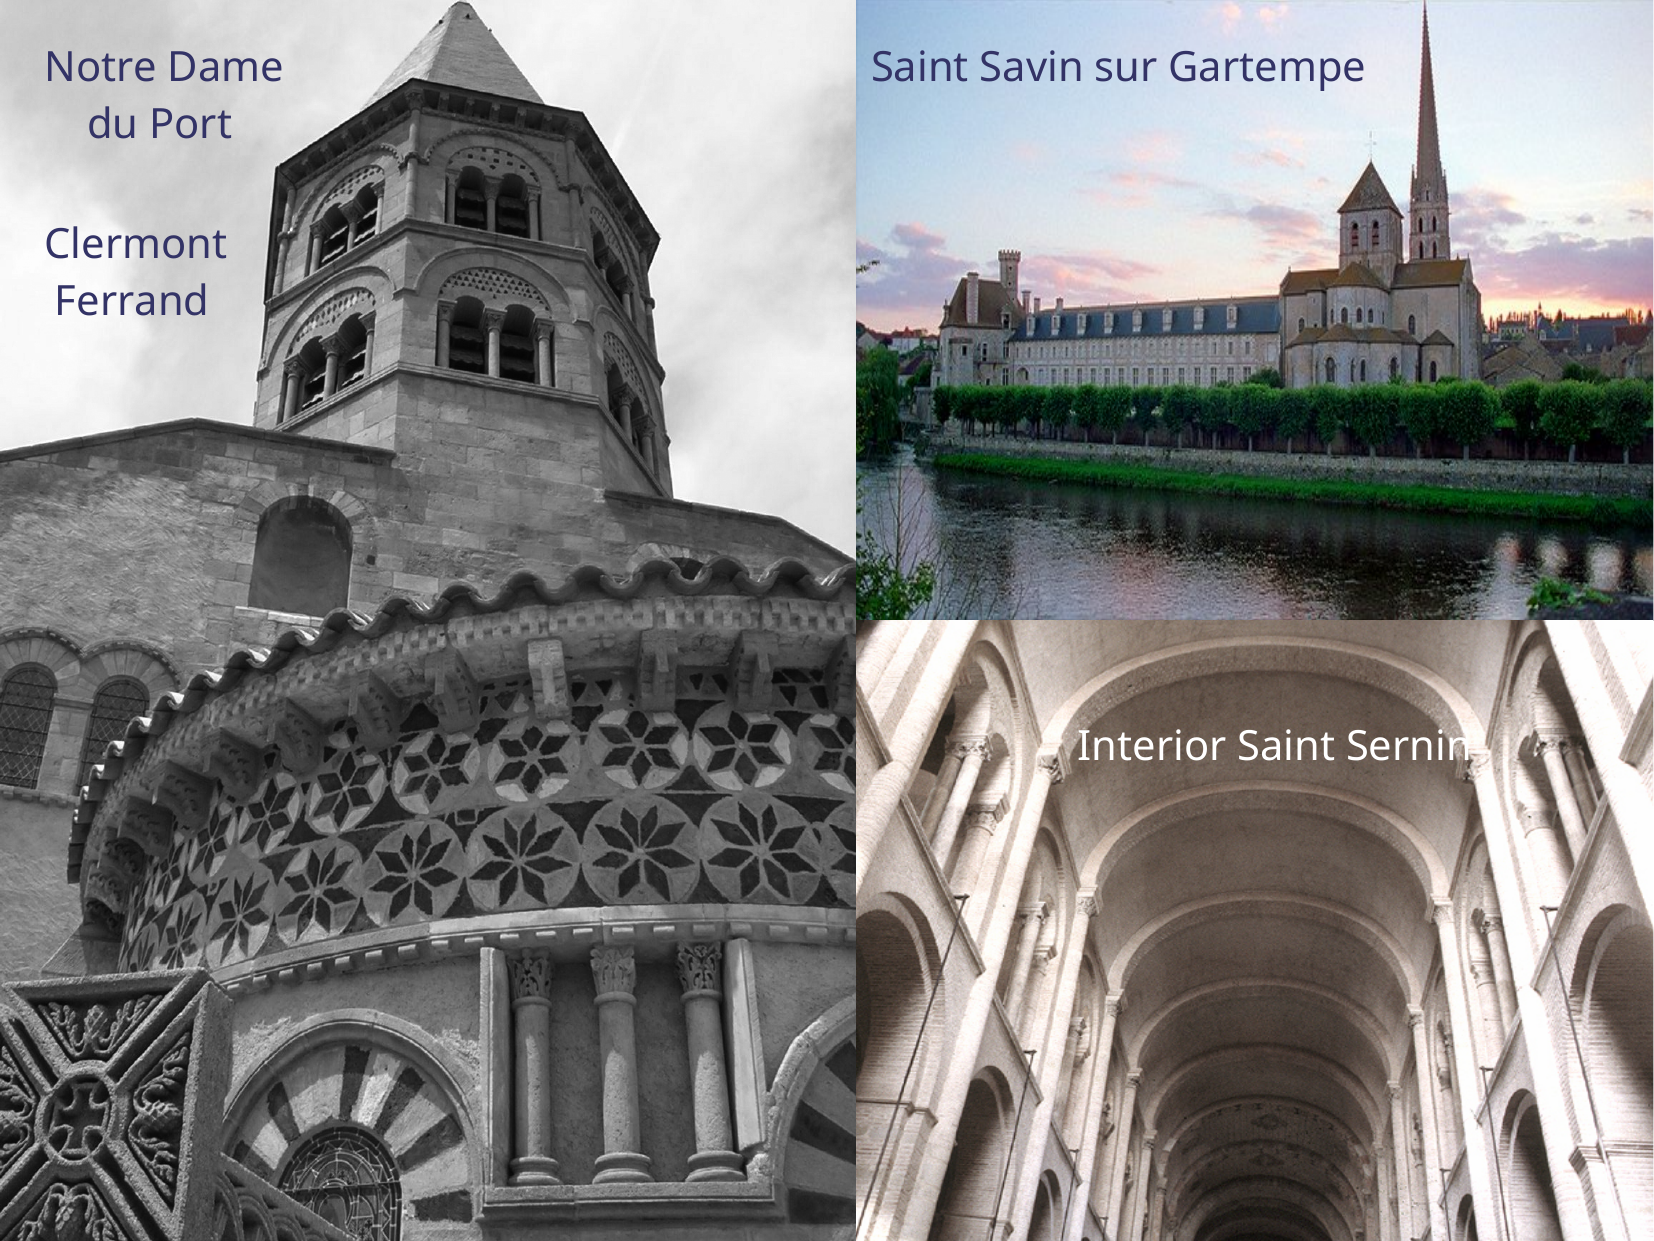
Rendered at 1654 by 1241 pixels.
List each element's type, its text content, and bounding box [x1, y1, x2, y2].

picture [0, 0, 1654, 1241]
text_box Interior Saint Sernin [1062, 708, 1471, 774]
text_box Notre Dame du Port [29, 29, 310, 145]
text_box Clermont Ferrand [29, 206, 248, 323]
text_box Saint Savin sur Gartempe [856, 29, 1393, 95]
